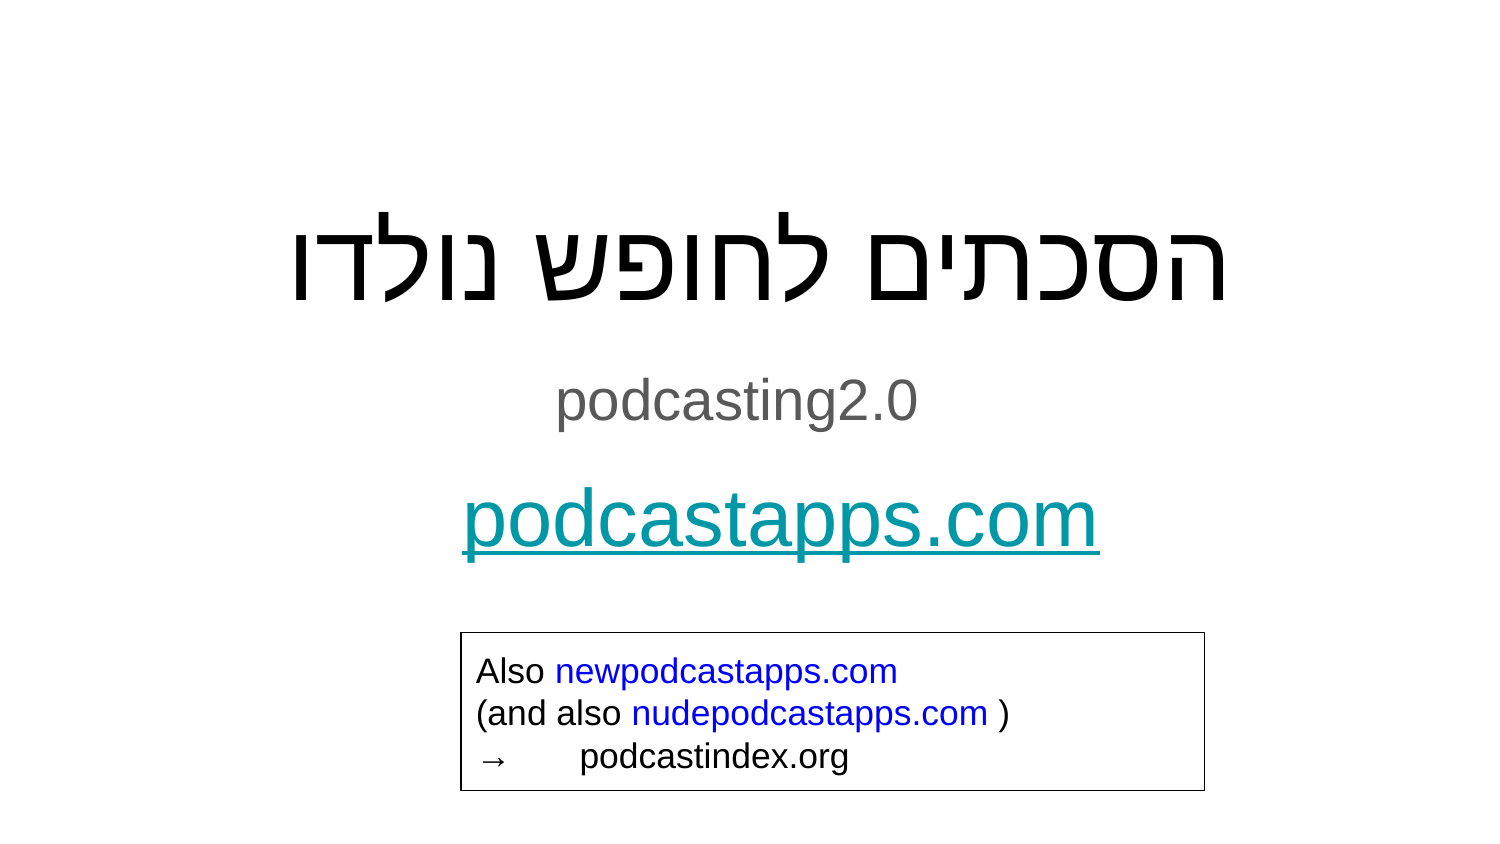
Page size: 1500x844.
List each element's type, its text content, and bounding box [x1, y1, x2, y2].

title הסכתים לחופש נולדו [51, 122, 1470, 338]
subtitle podcasting2.0 [38, 347, 1437, 478]
text_box podcastapps.com [161, 449, 1401, 578]
text_box Also newpodcastapps.com (and also nudepodcastapps.com ) → podcastindex.org [460, 632, 1205, 791]
